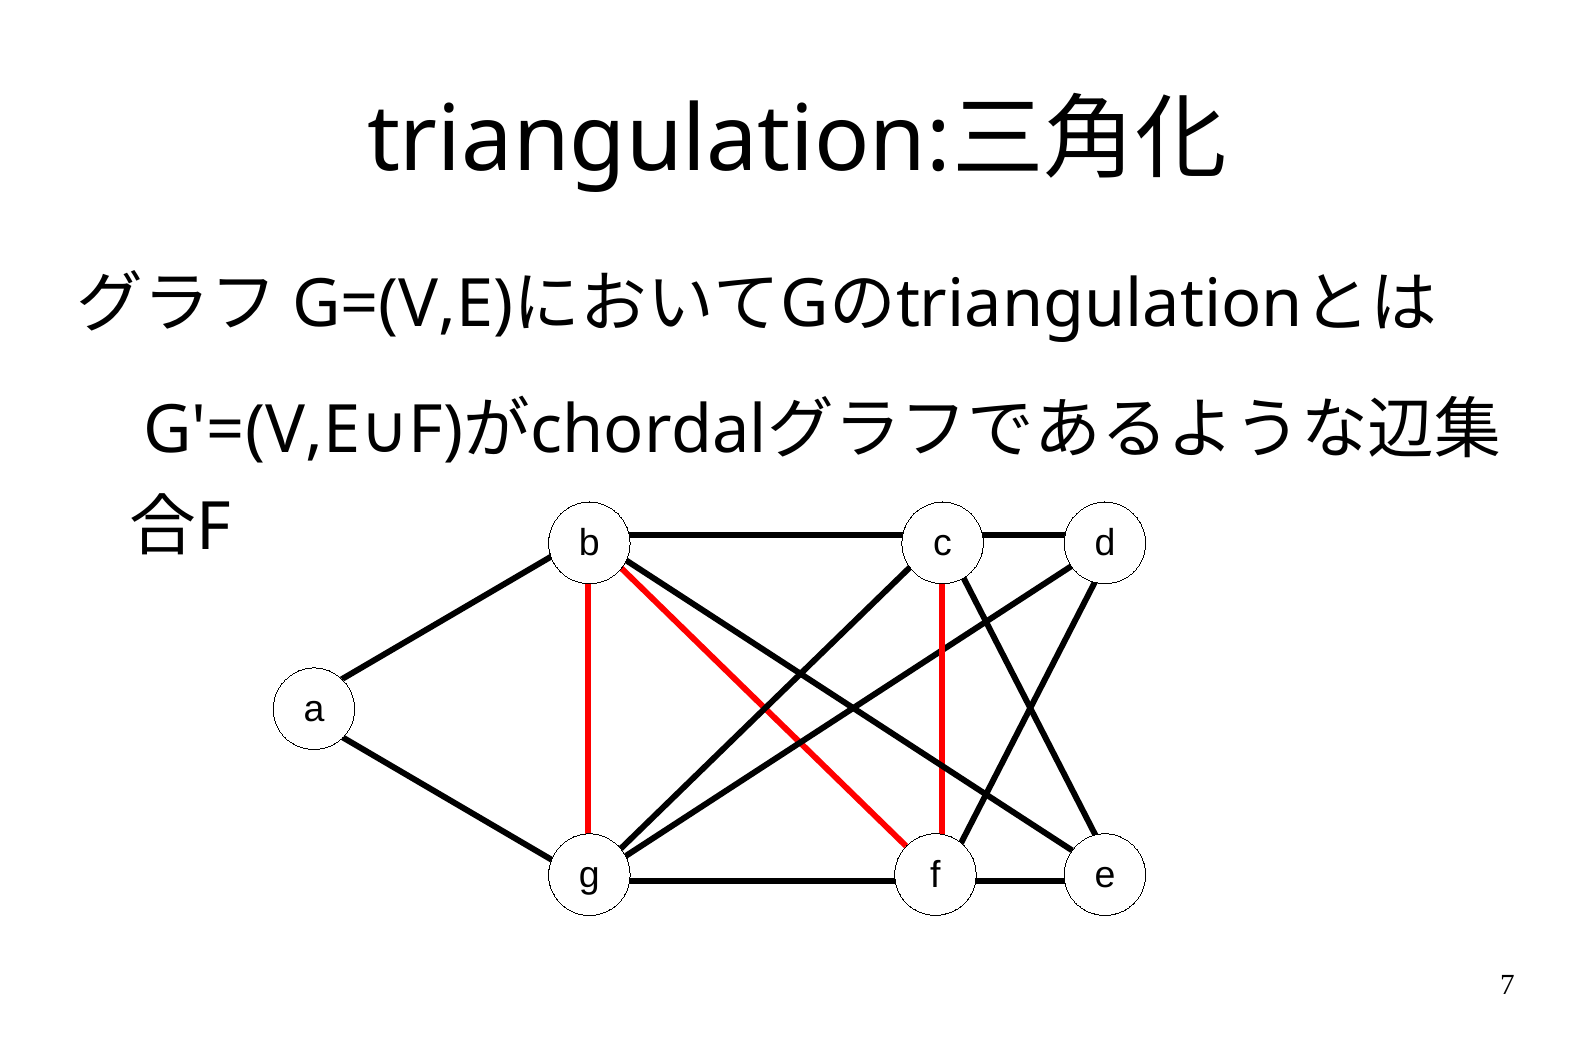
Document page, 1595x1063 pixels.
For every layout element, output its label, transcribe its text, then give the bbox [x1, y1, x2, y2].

text_box g [548, 833, 631, 916]
text_box d [1064, 501, 1146, 584]
text_box e [1064, 833, 1146, 916]
title triangulation:三角化 [79, 42, 1515, 220]
text_box c [901, 501, 984, 584]
text_box f [894, 833, 977, 916]
text_box a [273, 667, 355, 750]
list グラフ G=(V,E)においてGのtriangulationとは G'=(V,E∪F)がchordalグラフであるような辺集合F F={(b,f),(b,g),(c,f)} [59, 248, 1536, 1034]
text_box b [548, 501, 631, 584]
